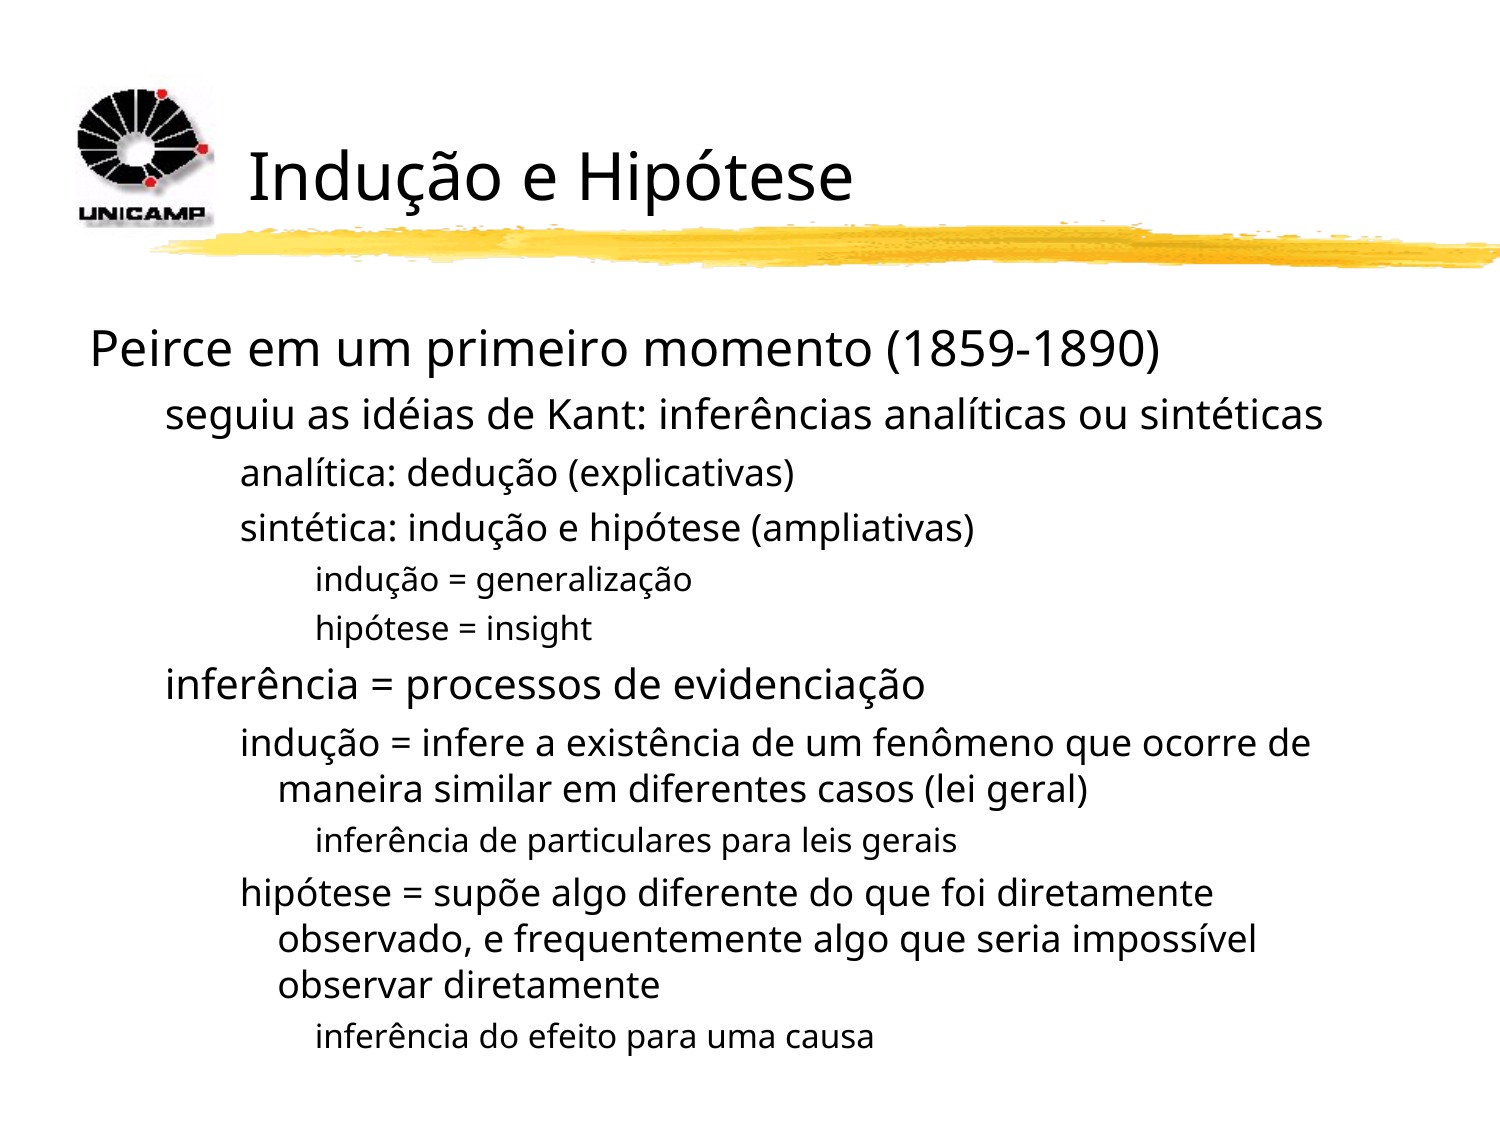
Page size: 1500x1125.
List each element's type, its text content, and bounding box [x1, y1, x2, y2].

picture [75, 74, 1500, 279]
title Indução e Hipótese [233, 37, 1434, 225]
list Peirce em um primeiro momento (1859-1890) seguiu as idéias de Kant: inferências analíticas ou sintéticas analítica: dedução (explicativas) sintética: indução e hipótese (ampliativas) indução = generalização hipótese = insight inferência = processos de evidenciação indução = infere a existência de um fenômeno que ocorre de maneira similar em diferentes casos (lei geral) inferência de particulares para leis gerais hipótese = supõe algo diferente do que foi diretamente observado, e frequentemente algo que seria impossível observar diretamente inferência do efeito para uma causa [74, 309, 1417, 994]
